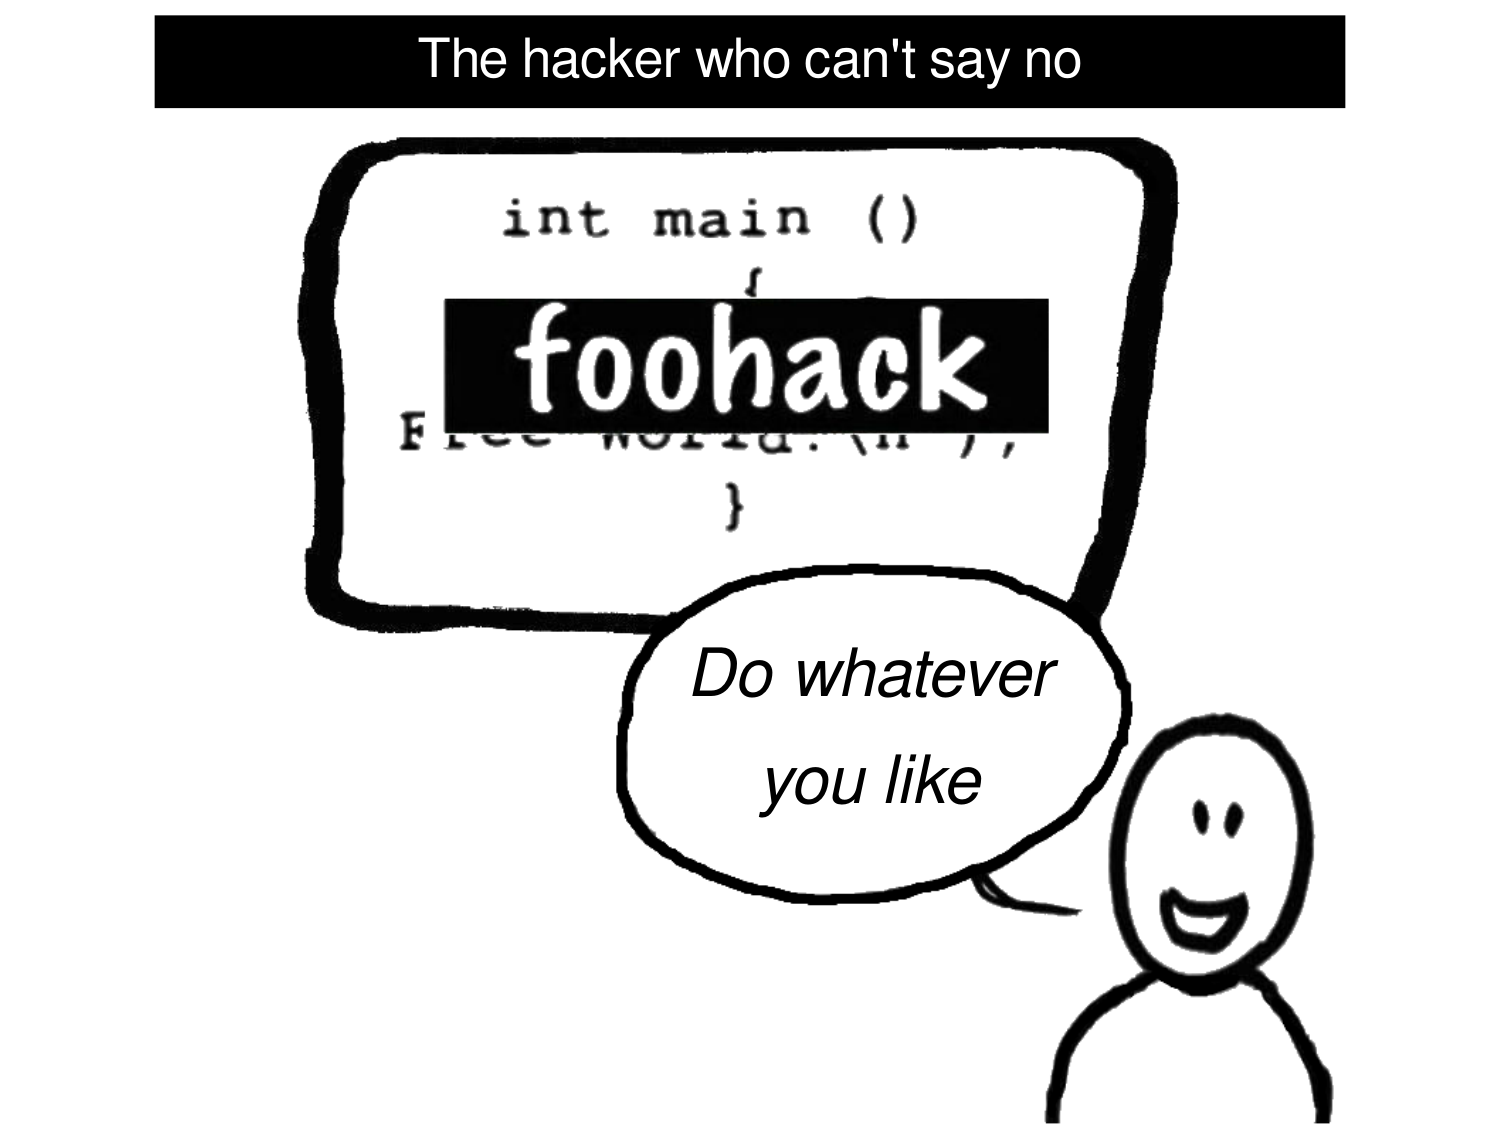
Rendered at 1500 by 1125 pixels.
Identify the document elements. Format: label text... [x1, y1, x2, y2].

text_box Do whatever you like [630, 577, 1111, 886]
picture [150, 0, 1351, 1125]
text_box The hacker who can't say no [154, 15, 1346, 109]
